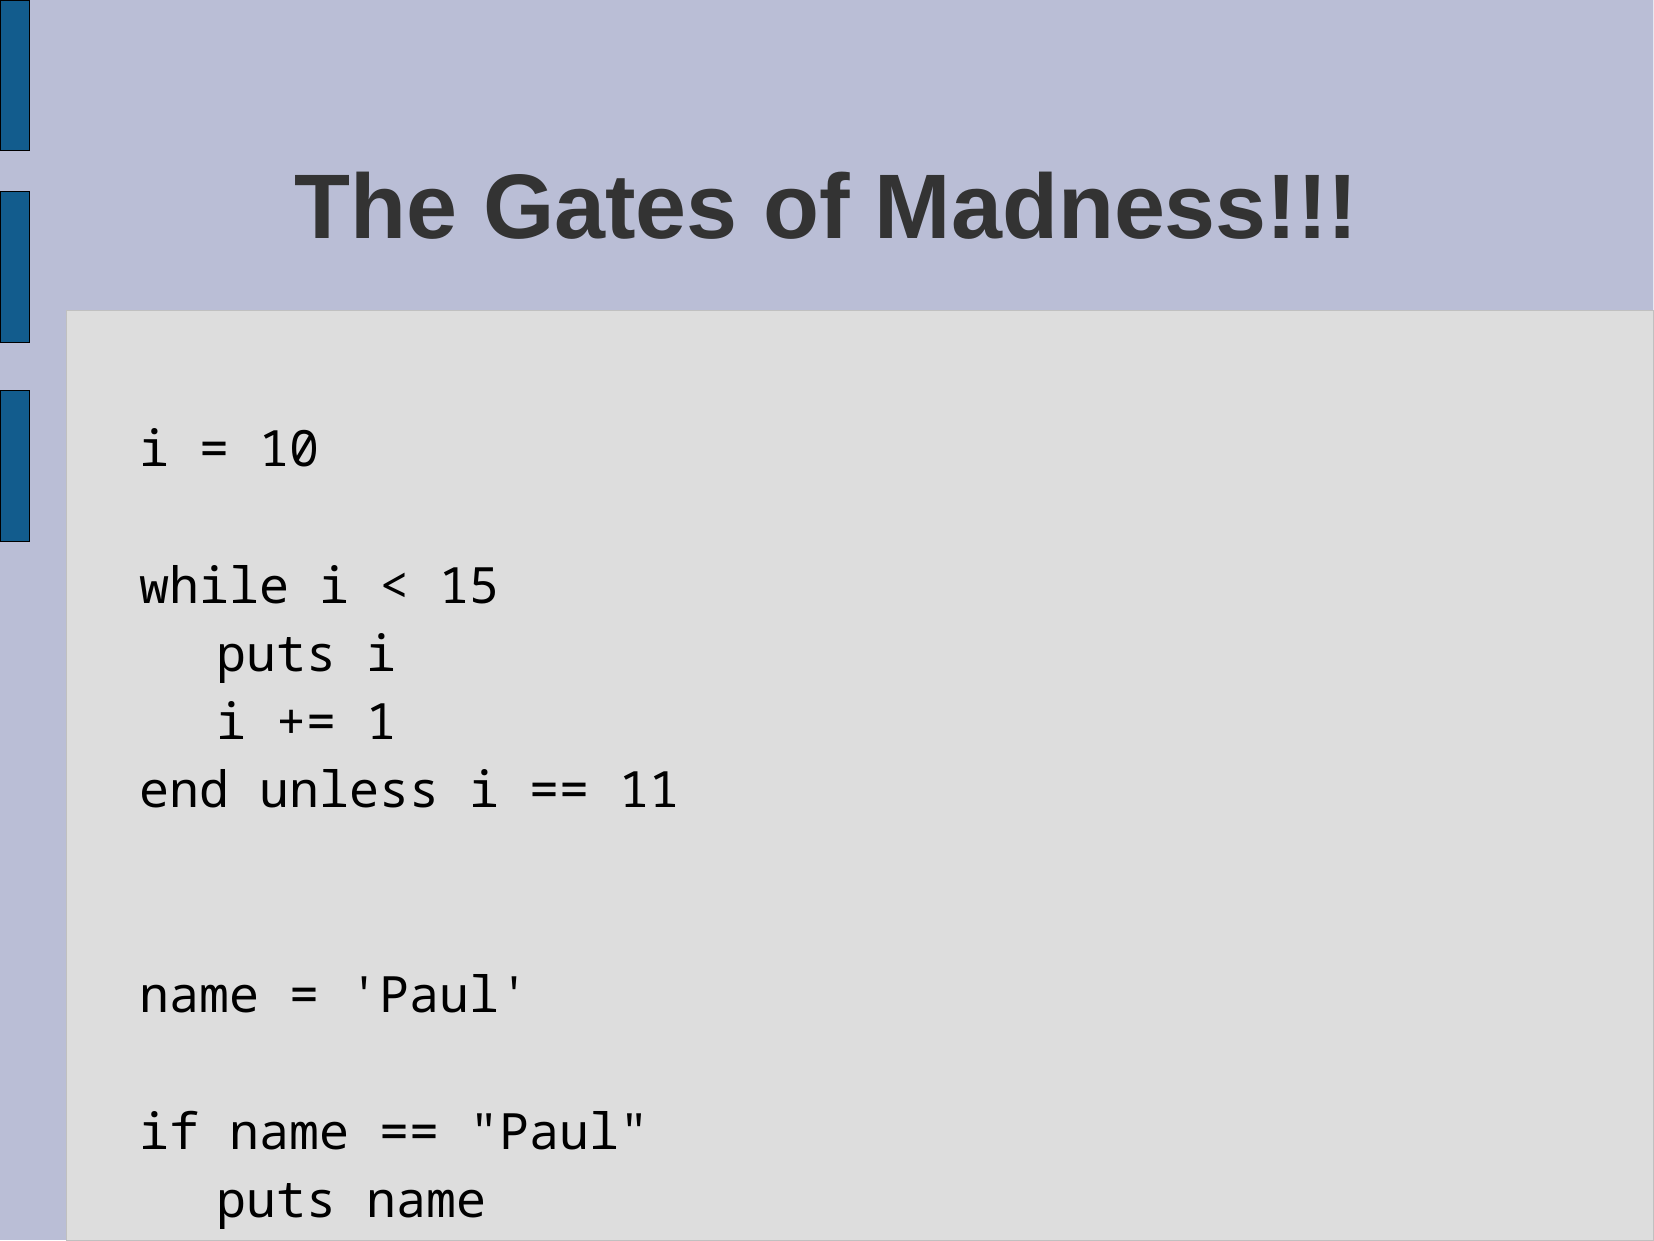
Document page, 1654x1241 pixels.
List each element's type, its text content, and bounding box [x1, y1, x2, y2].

title The Gates of Madness!!! [121, 102, 1534, 311]
list i = 10 while i < 15 puts i i += 1 end unless i == 11 name = 'Paul' if name == "Paul" puts name end unless name == "Paul" [121, 344, 1534, 1157]
